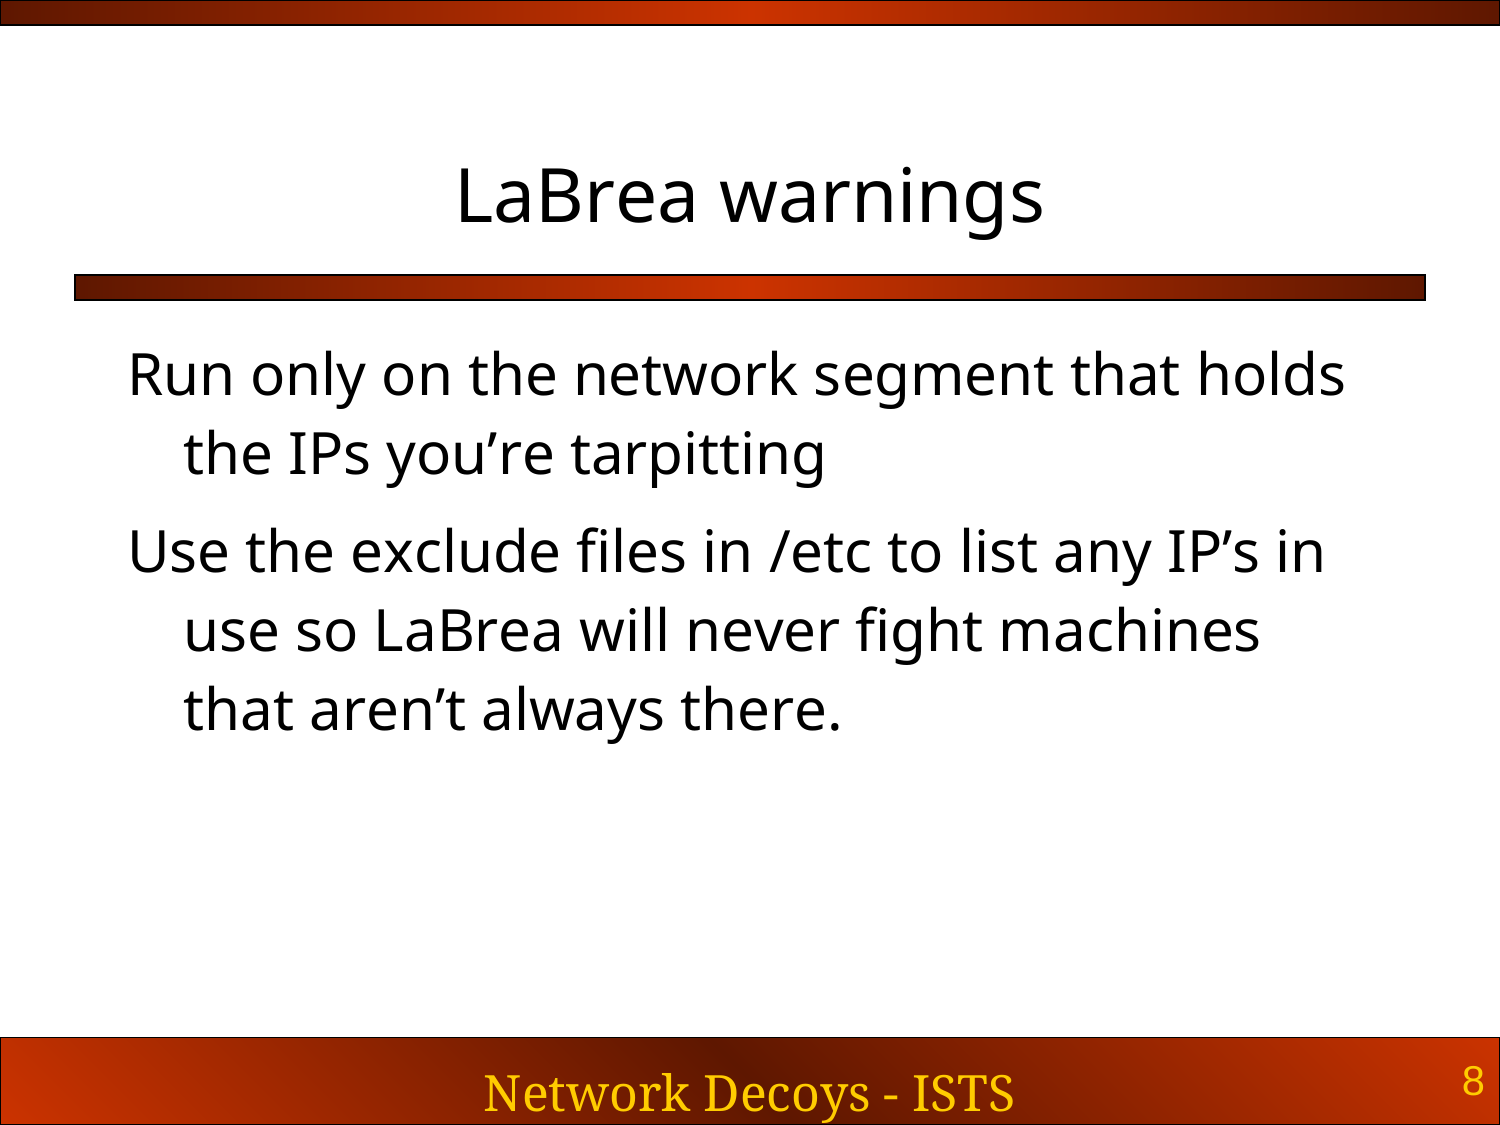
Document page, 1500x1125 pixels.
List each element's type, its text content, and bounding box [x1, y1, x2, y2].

list Run only on the network segment that holds the IPs you’re tarpitting Use the exclude files in /etc to list any IP’s in use so LaBrea will never fight machines that aren’t always there. [112, 324, 1388, 1001]
title LaBrea warnings [112, 99, 1388, 288]
